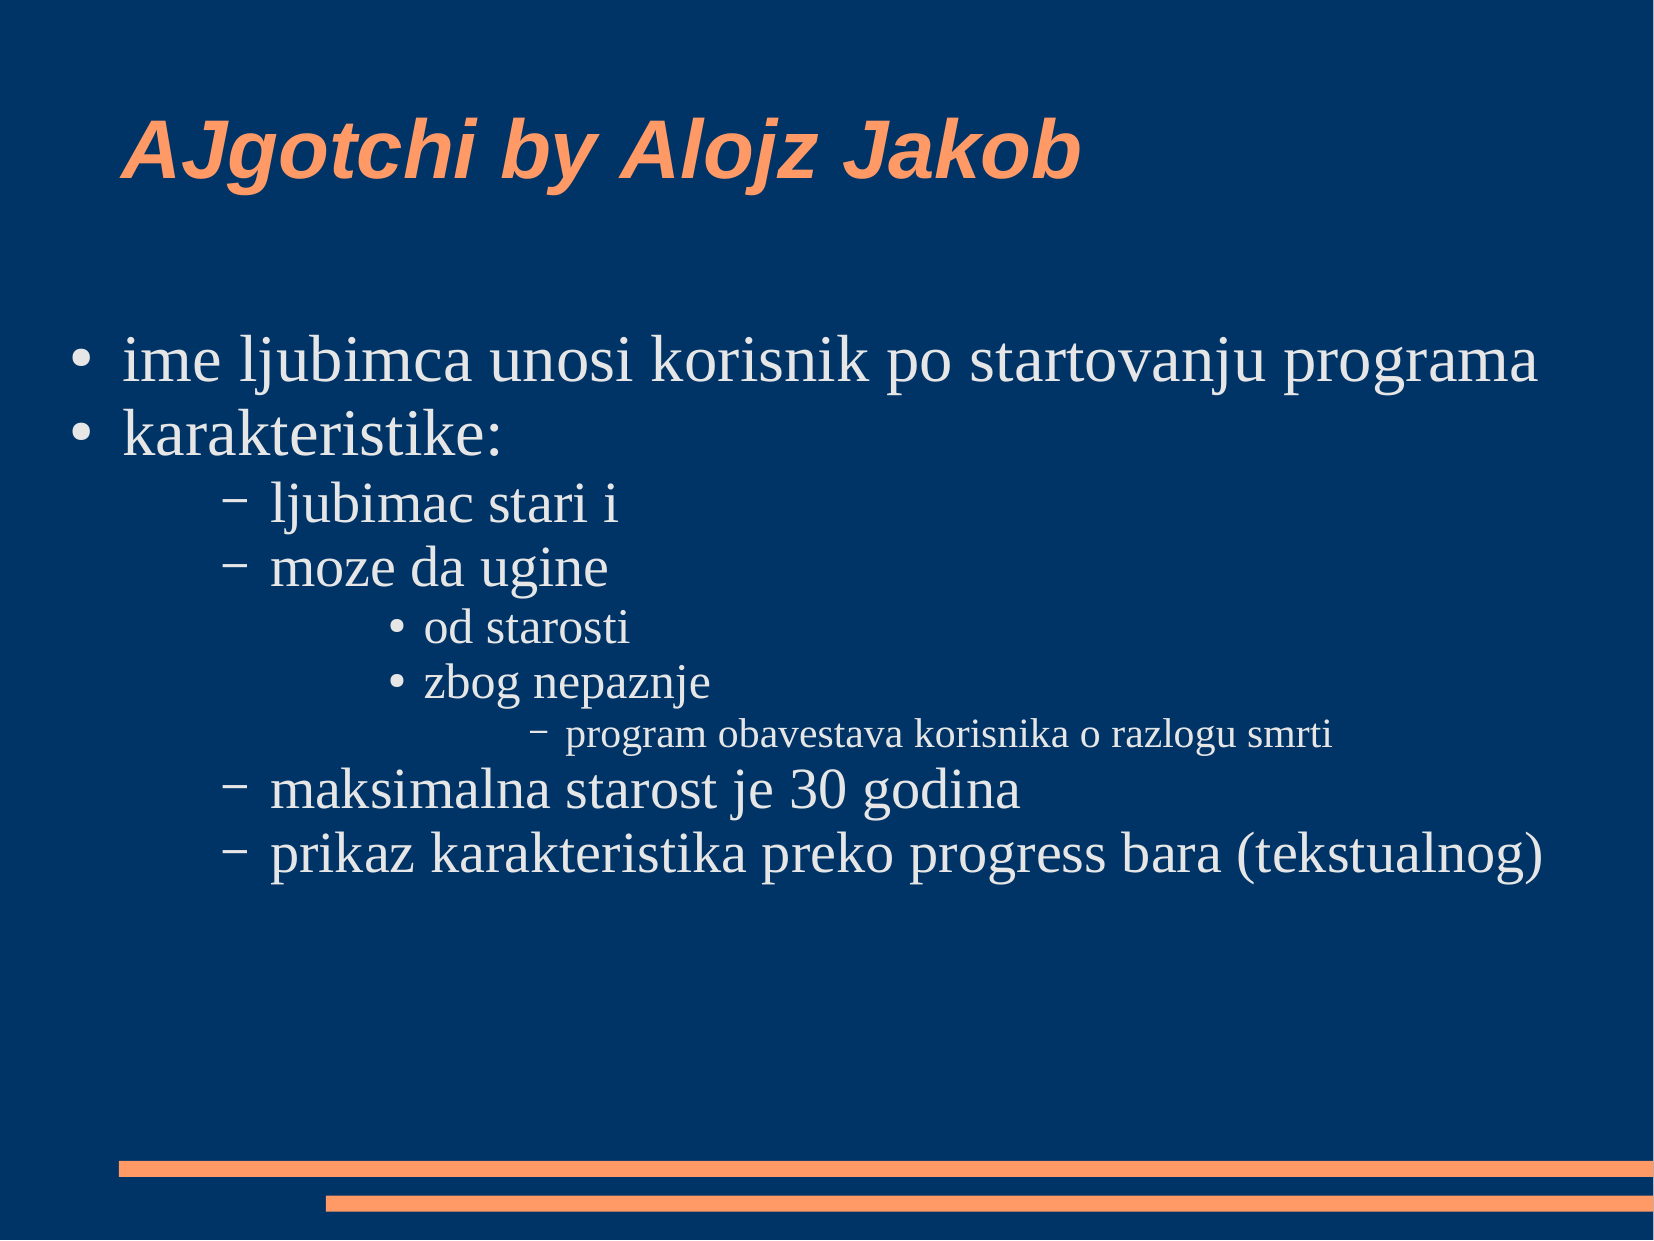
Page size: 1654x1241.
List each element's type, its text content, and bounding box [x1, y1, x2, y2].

title AJgotchi by Alojz Jakob [121, 46, 1534, 254]
list ime ljubimca unosi korisnik po startovanju programa karakteristike: ljubimac stari i moze da ugine od starosti zbog nepaznje program obavestava korisnika o razlogu smrti maksimalna starost je 30 godina prikaz karakteristika preko progress bara (tekstualnog) [95, 322, 1587, 1132]
